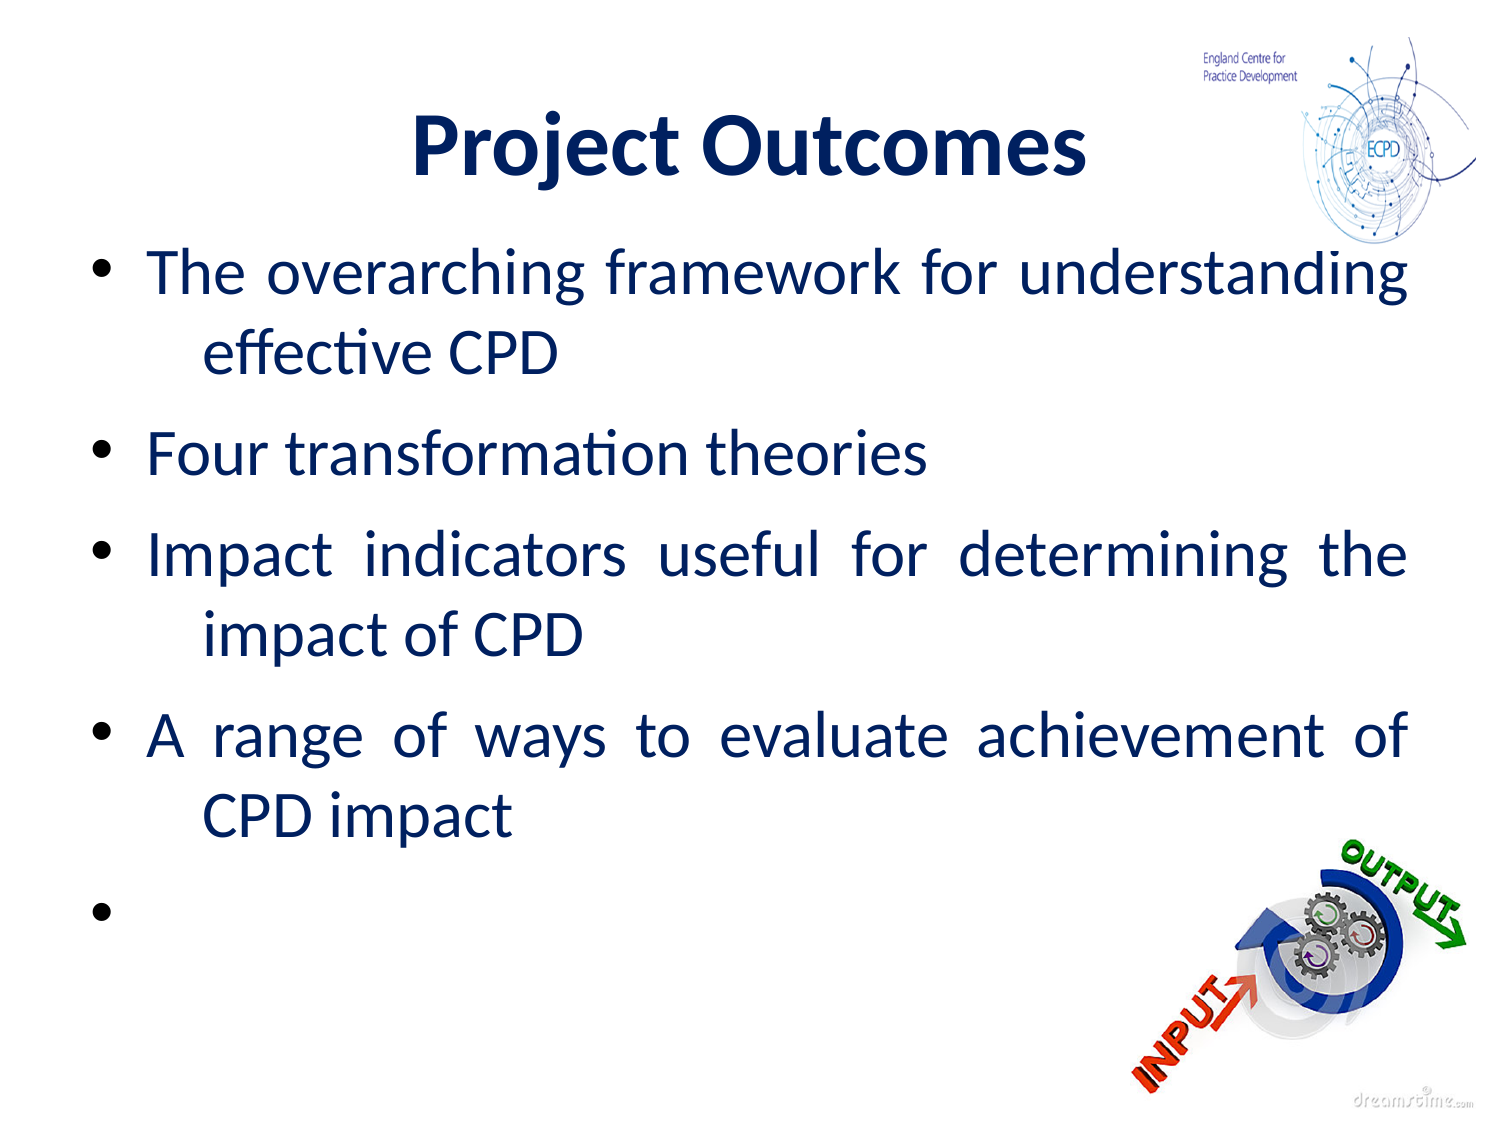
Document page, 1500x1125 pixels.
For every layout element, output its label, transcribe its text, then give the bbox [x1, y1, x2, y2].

title Project Outcomes [75, 45, 1192, 219]
list The overarching framework for understanding effective CPD Four transformation theories Impact indicators useful for determining the impact of CPD A range of ways to evaluate achievement of CPD impact [75, 219, 1426, 1005]
picture [1192, 37, 1476, 251]
picture [1130, 822, 1476, 1112]
